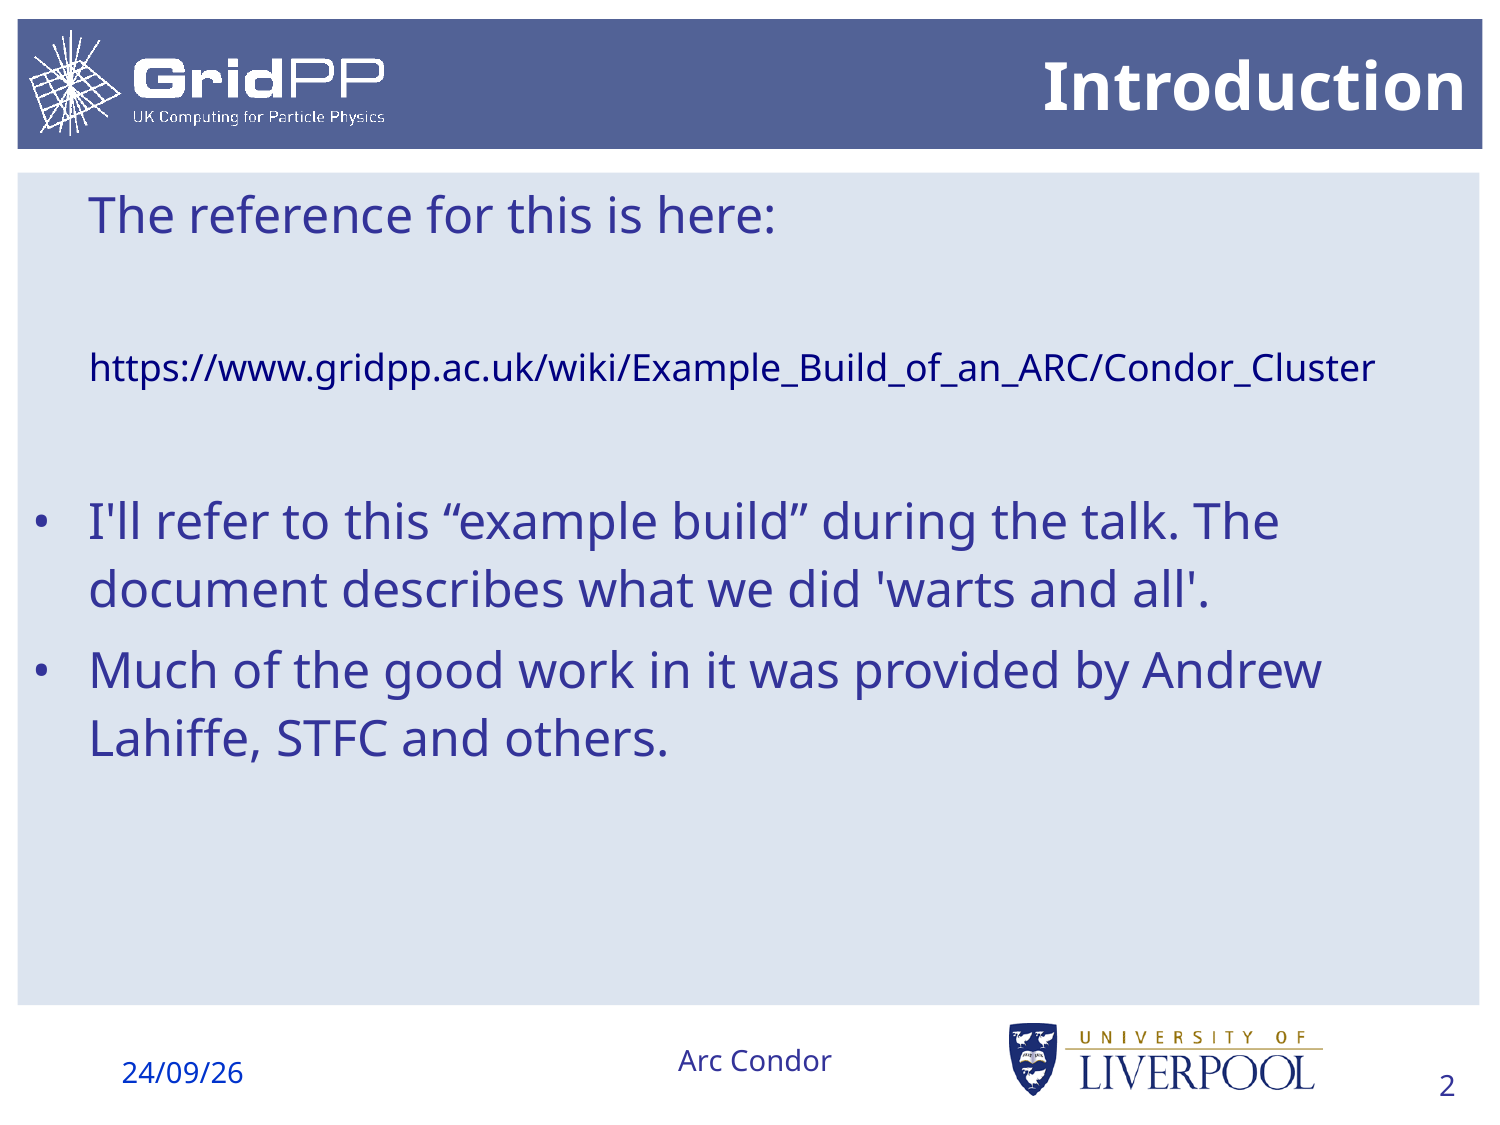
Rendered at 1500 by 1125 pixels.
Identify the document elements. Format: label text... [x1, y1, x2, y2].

picture [1009, 1023, 1323, 1096]
title Introduction [513, 19, 1483, 149]
text_box 01/03/16 [29, 1046, 337, 1095]
list The reference for this is here: https://www.gridpp.ac.uk/wiki/Example_Build_of_an_ARC/Condor_Cluster I'll refer to this “example build” during the talk. The document describes what we did 'warts and all'. Much of the good work in it was provided by Andrew Lahiffe, STFC and others. [17, 172, 1480, 1006]
picture [29, 30, 384, 136]
text_box Arc Condor [536, 1034, 975, 1094]
text_box <number> [1388, 1059, 1471, 1094]
